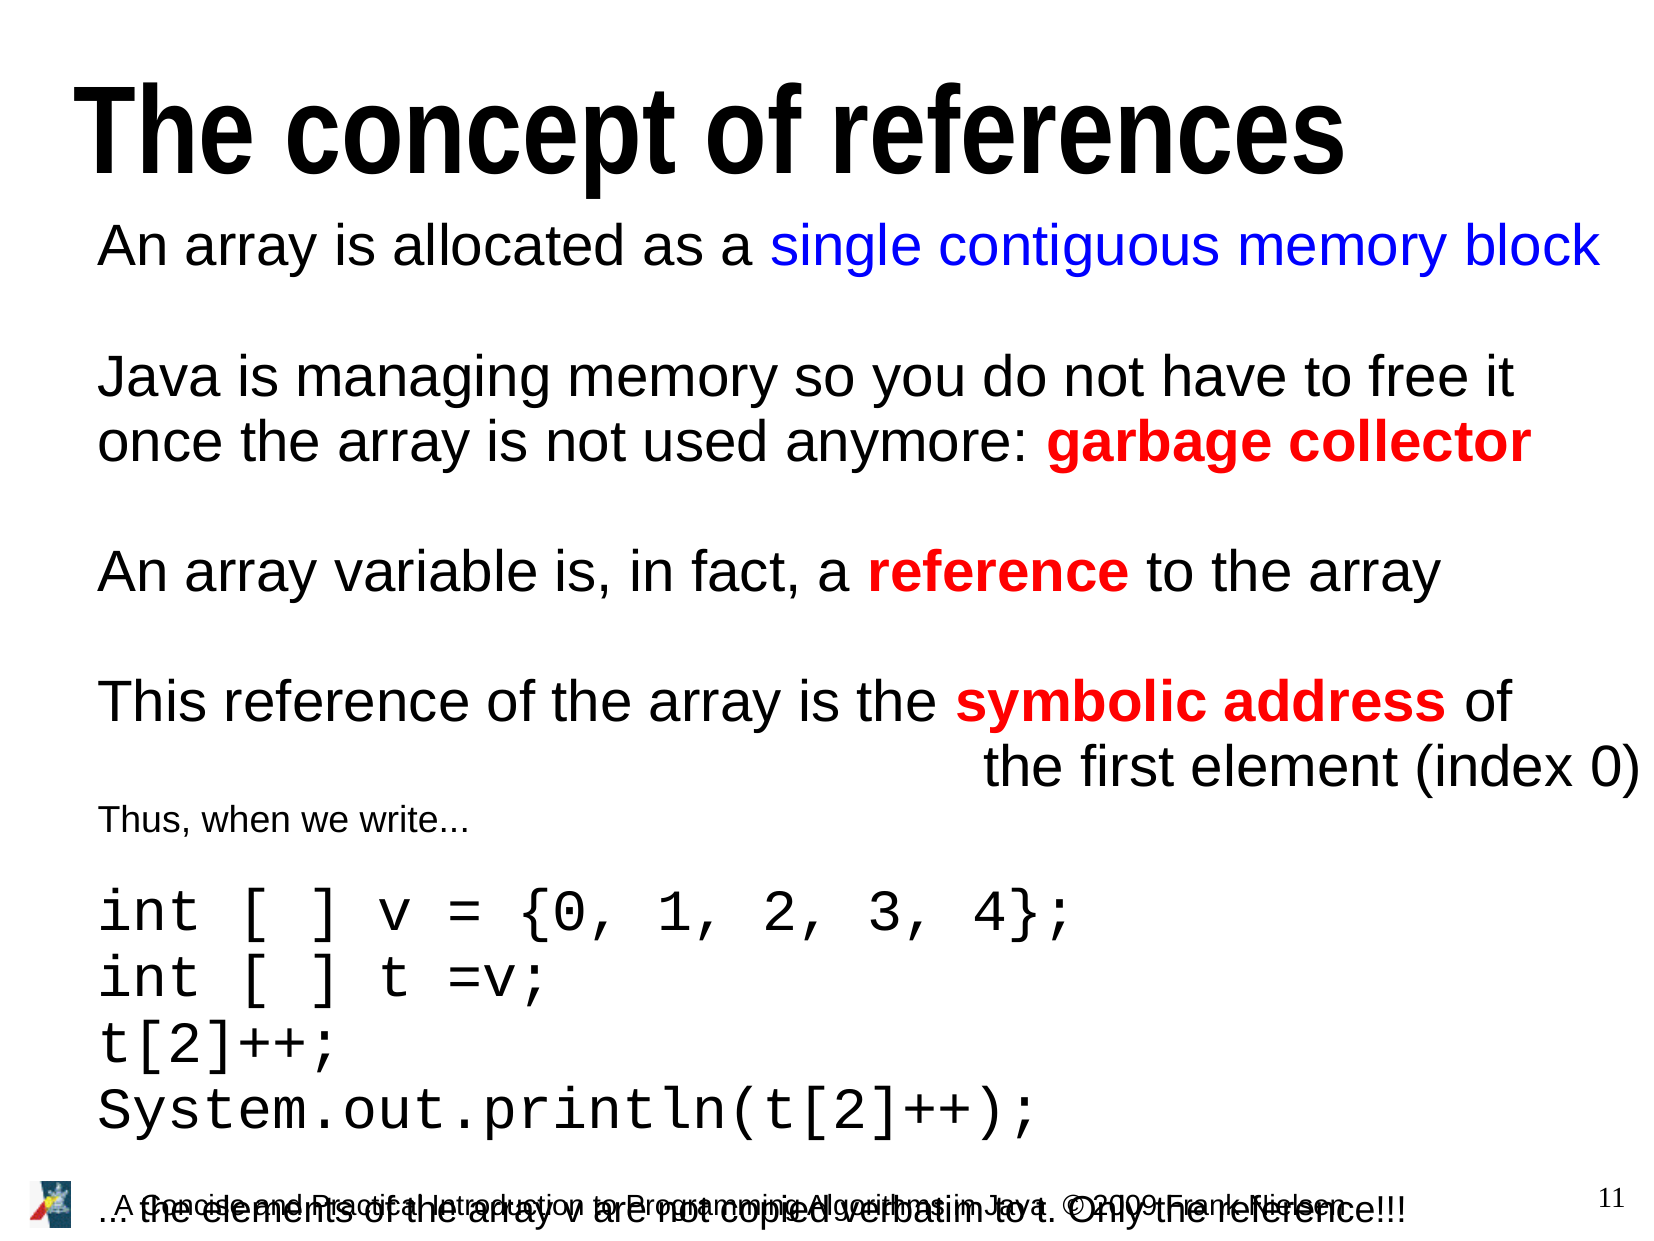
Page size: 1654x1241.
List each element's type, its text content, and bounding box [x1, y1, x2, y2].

text_box The concept of references [59, 49, 1364, 207]
text_box An array is allocated as a single contiguous memory block Java is managing memory so you do not have to free it once the array is not used anymore: garbage collector An array variable is, in fact, a reference to the array This reference of the array is the symbolic address of the first element (index 0) Thus, when we write... int [ ] v = {0, 1, 2, 3, 4}; int [ ] t =v; t[2]++; System.out.println(t[2]++); ... the elements of the array v are not copied verbatim to t. Only the reference!!! [82, 205, 1654, 1241]
picture [29, 1181, 71, 1228]
